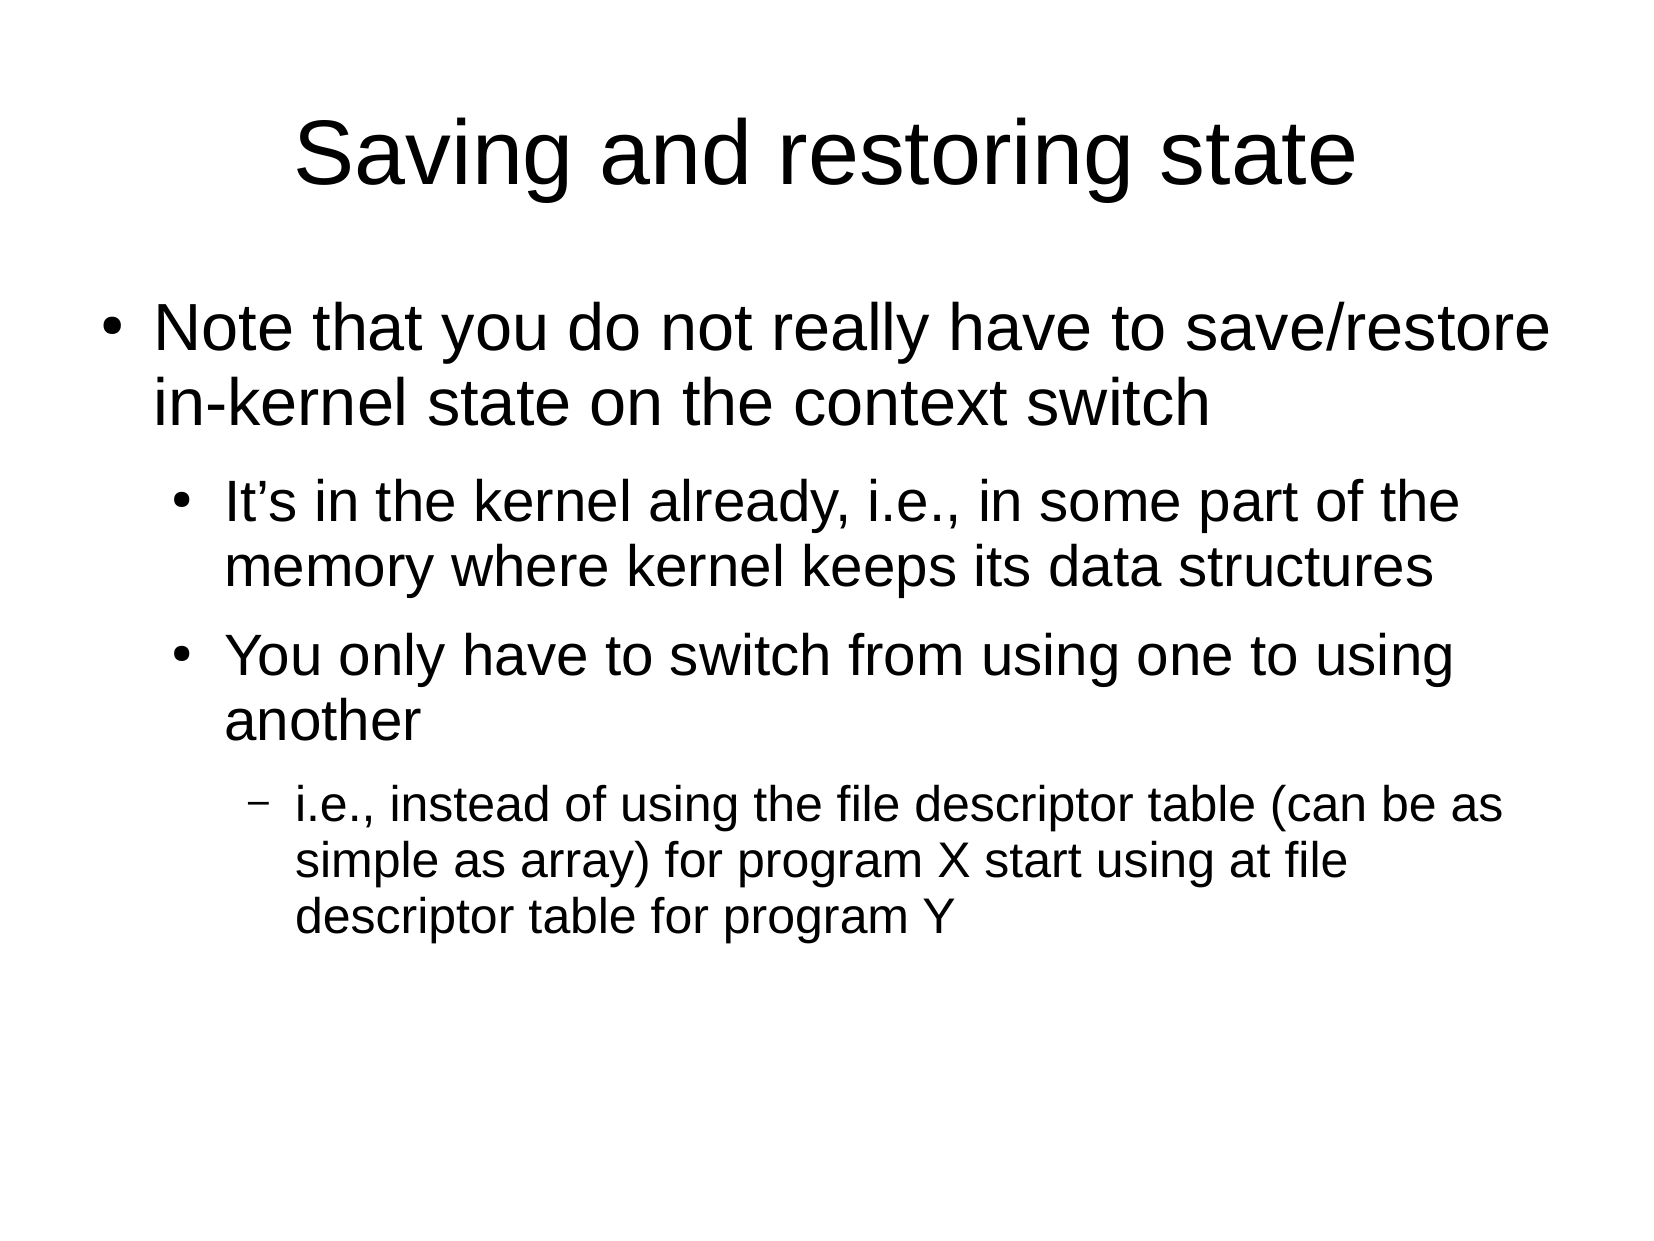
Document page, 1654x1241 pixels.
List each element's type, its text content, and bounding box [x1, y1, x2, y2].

list Note that you do not really have to save/restore in-kernel state on the context switch It’s in the kernel already, i.e., in some part of the memory where kernel keeps its data structures You only have to switch from using one to using another i.e., instead of using the file descriptor table (can be as simple as array) for program X start using at file descriptor table for program Y [82, 290, 1571, 1088]
title Saving and restoring state [82, 49, 1571, 257]
